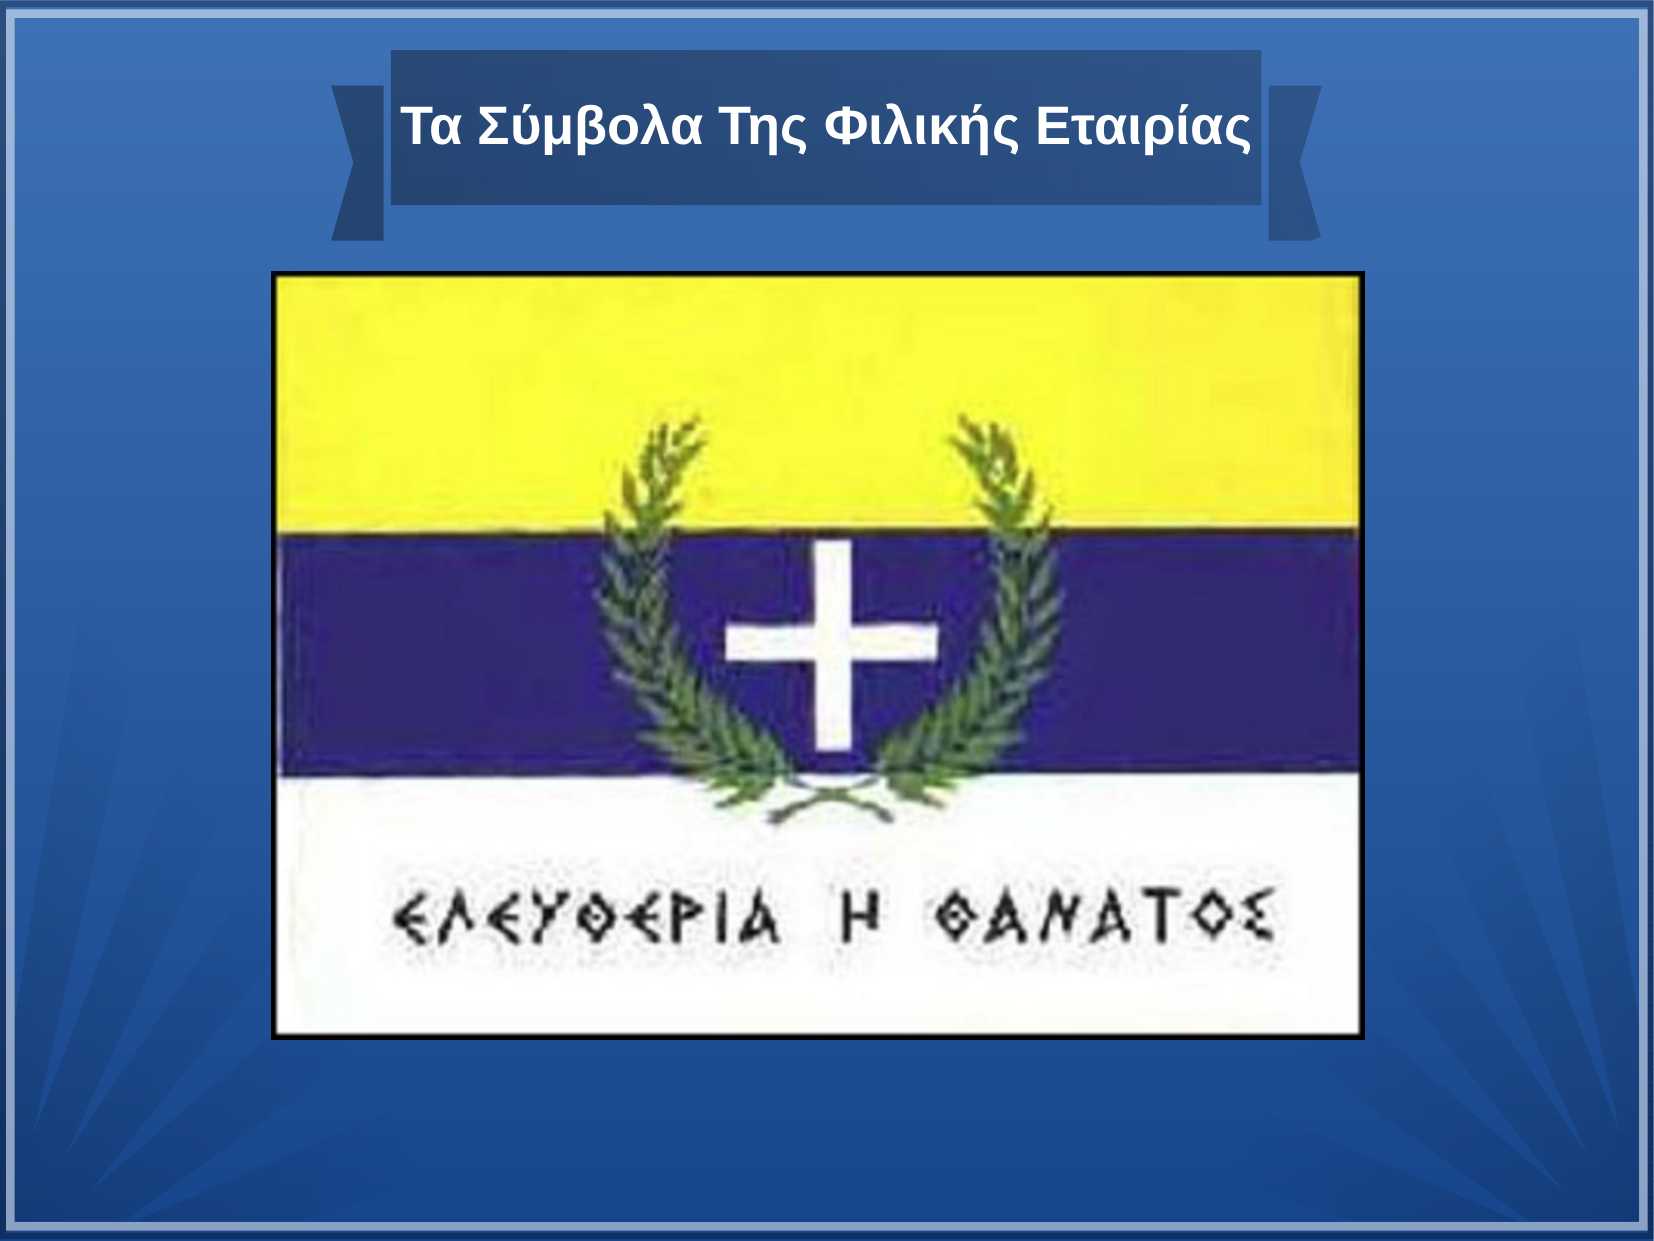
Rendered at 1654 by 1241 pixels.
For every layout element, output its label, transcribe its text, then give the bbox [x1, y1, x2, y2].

picture [271, 271, 1365, 1040]
title Τα Σύμβολα Της Φιλικής Εταιρίας [389, 47, 1264, 205]
